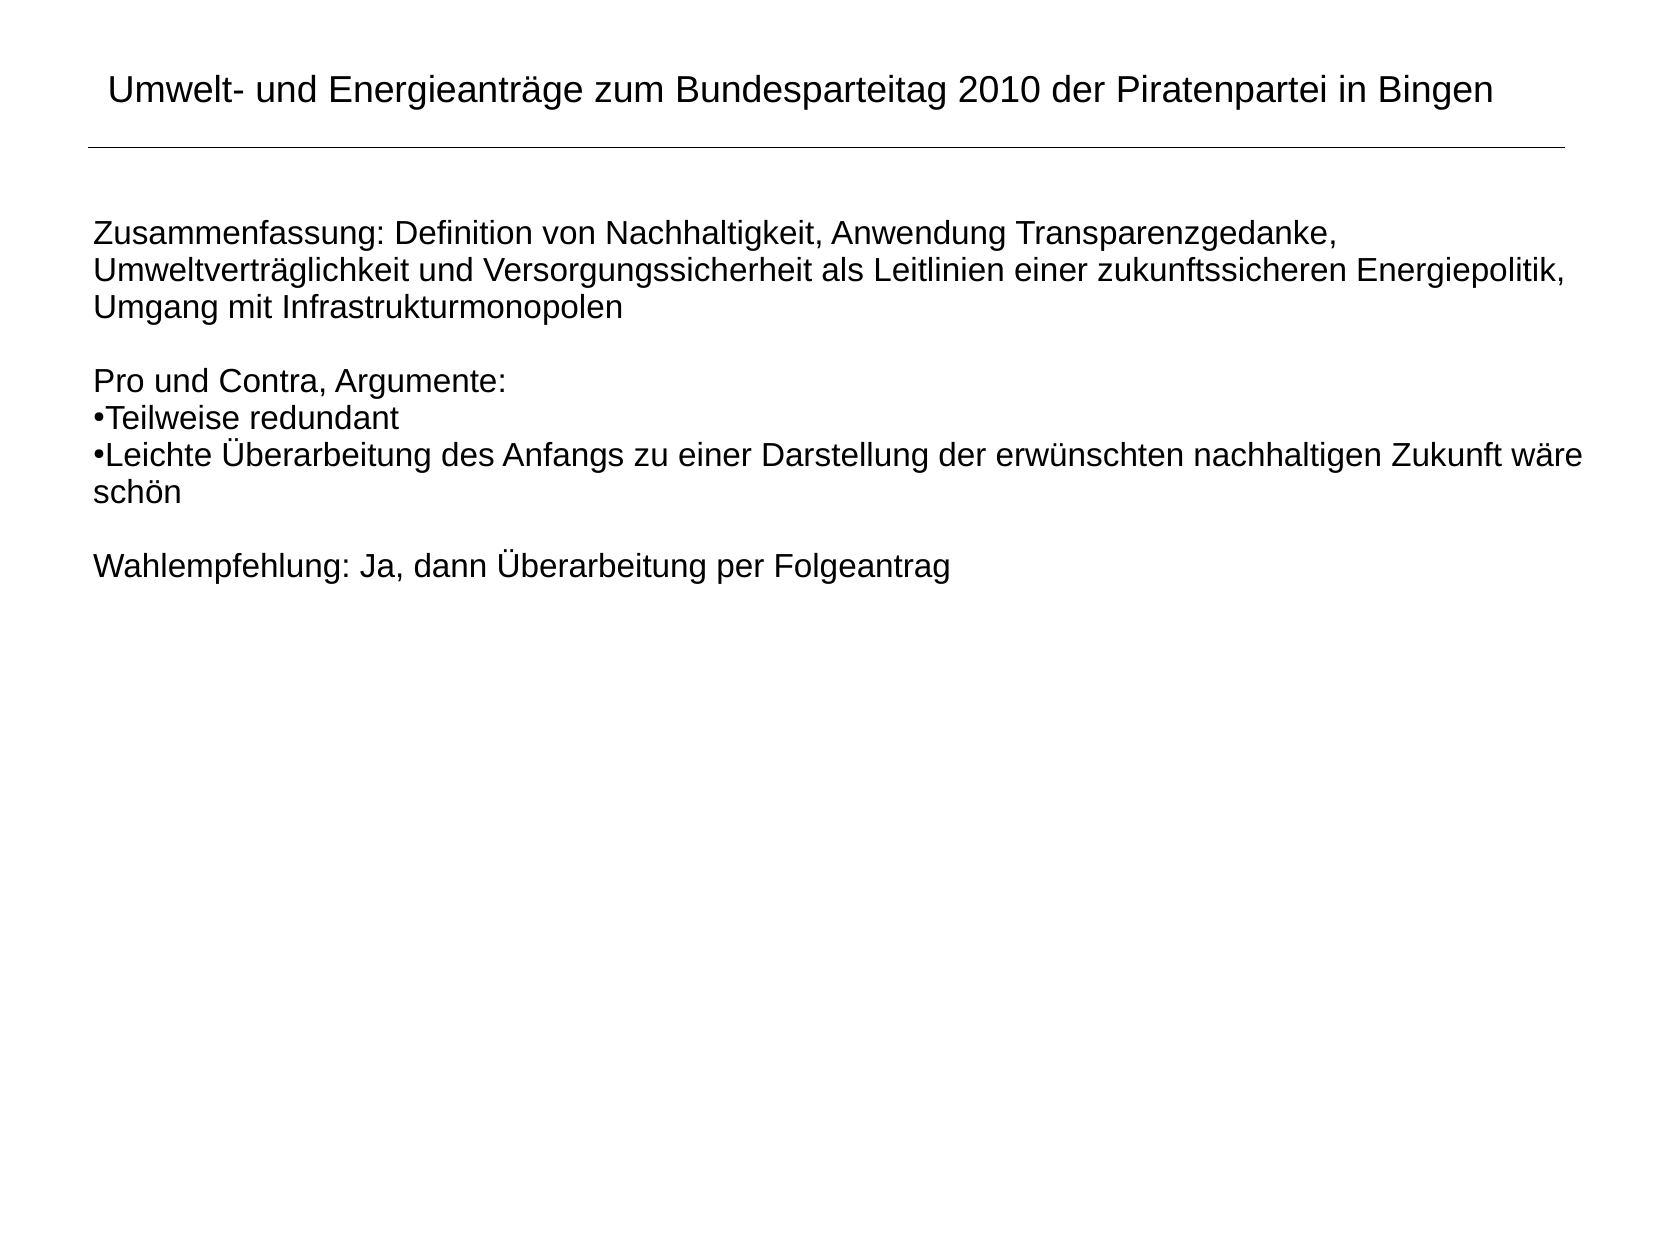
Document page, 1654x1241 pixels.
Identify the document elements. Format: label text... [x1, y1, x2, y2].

text_box Zusammenfassung: Definition von Nachhaltigkeit, Anwendung Transparenzgedanke, Umweltverträglichkeit und Versorgungssicherheit als Leitlinien einer zukunftssicheren Energiepolitik, Umgang mit Infrastrukturmonopolen Pro und Contra, Argumente: Teilweise redundant Leichte Überarbeitung des Anfangs zu einer Darstellung der erwünschten nachhaltigen Zukunft wäre schön Wahlempfehlung: Ja, dann Überarbeitung per Folgeantrag [78, 206, 1625, 592]
